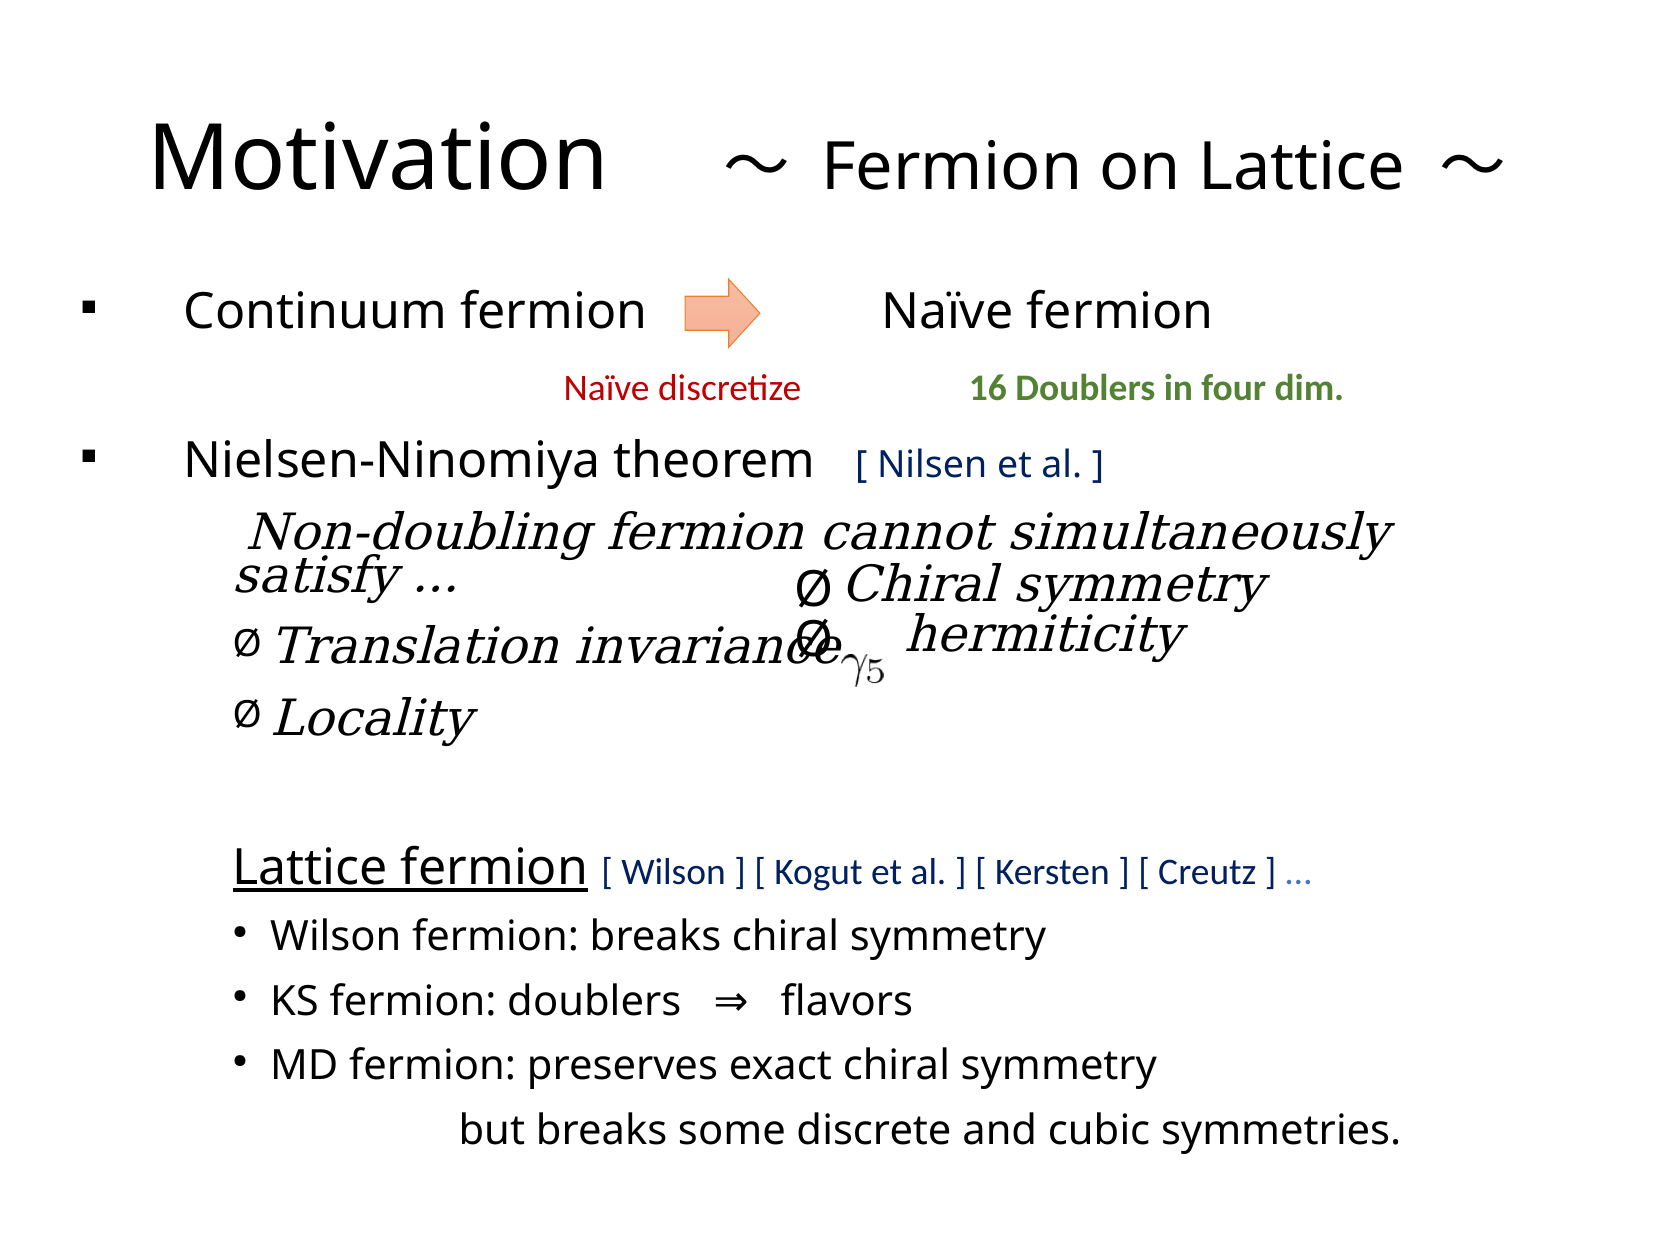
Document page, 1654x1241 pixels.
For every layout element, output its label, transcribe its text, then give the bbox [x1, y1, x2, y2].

picture [841, 654, 884, 687]
text_box [685, 279, 760, 348]
list Continuum fermion Naïve fermion Nielsen-Ninomiya theorem [ Nilsen et al. ] Non-doubling fermion cannot simultaneously satisfy … Translation invariance Locality Lattice fermion [ Wilson ] [ Kogut et al. ] [ Kersten ] [ Creutz ] … Wilson fermion: breaks chiral symmetry KS fermion: doublers ⇒ flavors MD fermion: preserves exact chiral symmetry but breaks some discrete and cubic symmetries. [82, 290, 1538, 1182]
text_box 16 Doublers in four dim. [953, 365, 1560, 426]
text_box Chiral symmetry hermiticity [779, 496, 1453, 702]
text_box Naïve discretize [548, 364, 861, 425]
title Motivation ～ Fermion on Lattice ～ [82, 49, 1571, 257]
